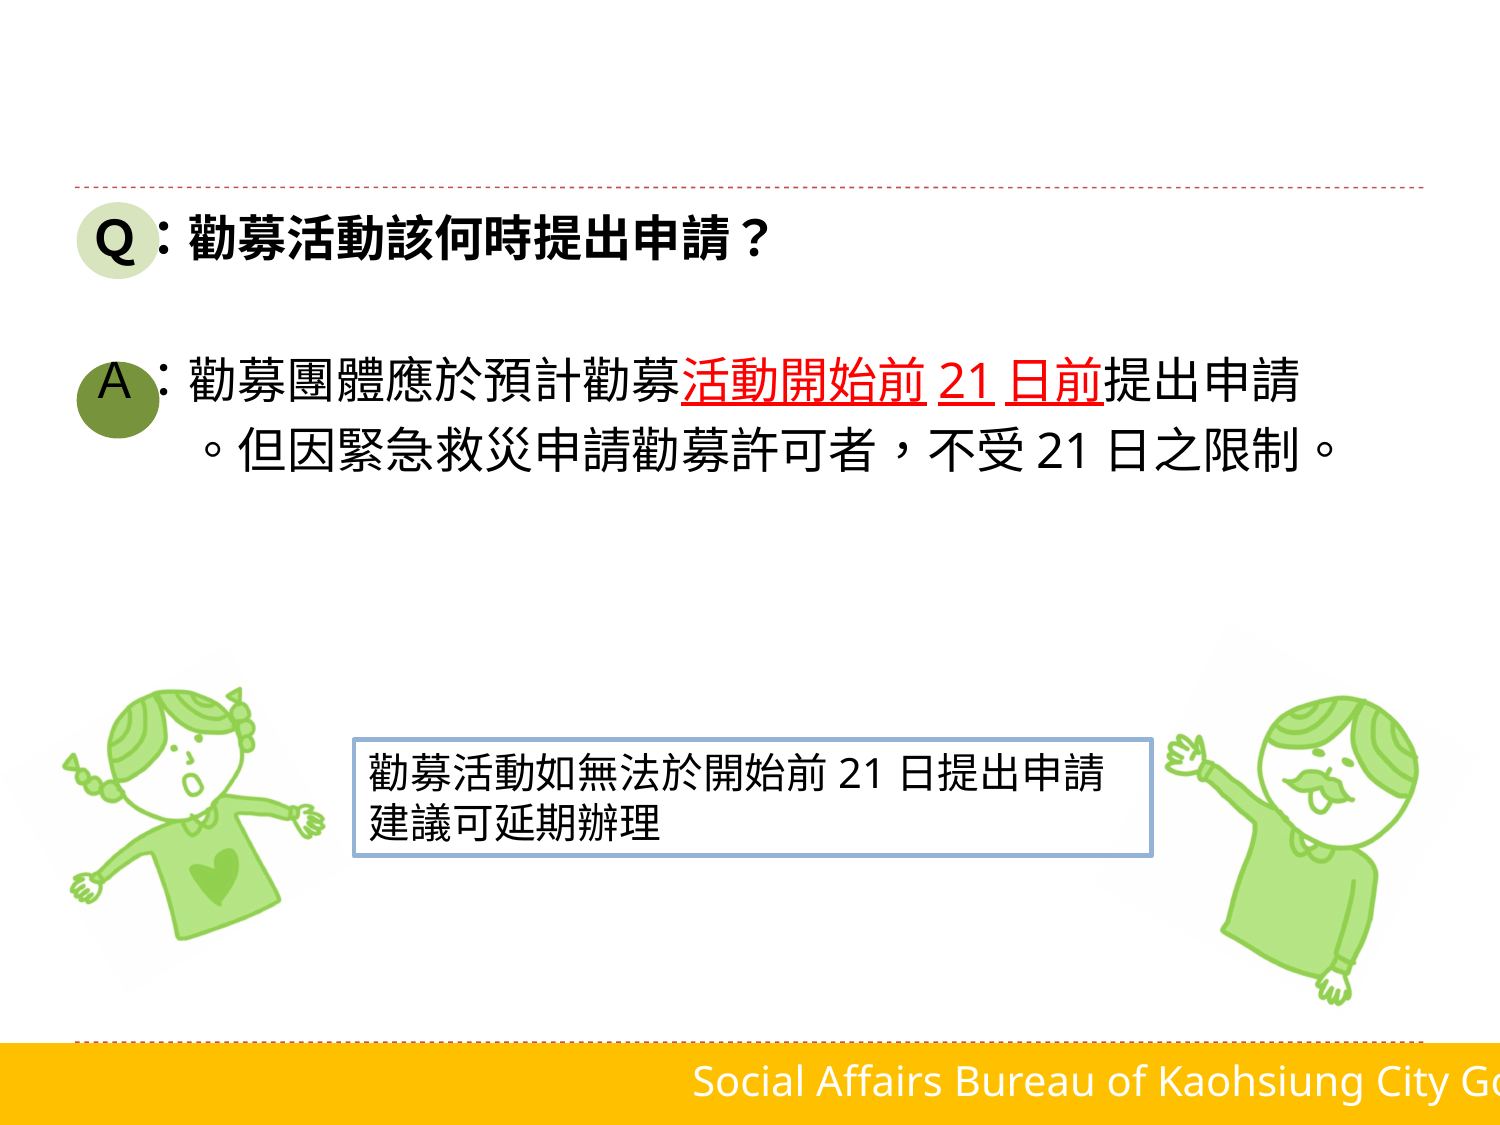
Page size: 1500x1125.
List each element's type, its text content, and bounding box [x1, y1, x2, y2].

text_box Social Affairs Bureau of Kaohsiung City Government [0, 1043, 1500, 1125]
text_box 勸募活動如無法於開始前21日提出申請 建議可延期辦理 [353, 739, 1152, 856]
picture [1092, 622, 1480, 1015]
list Ｑ：勸募活動該何時提出申請？ Ａ：勸募團體應於預計勸募活動開始前21日前提出申請 。但因緊急救災申請勸募許可者，不受21日之限制。 [75, 200, 1426, 575]
picture [0, 646, 352, 994]
